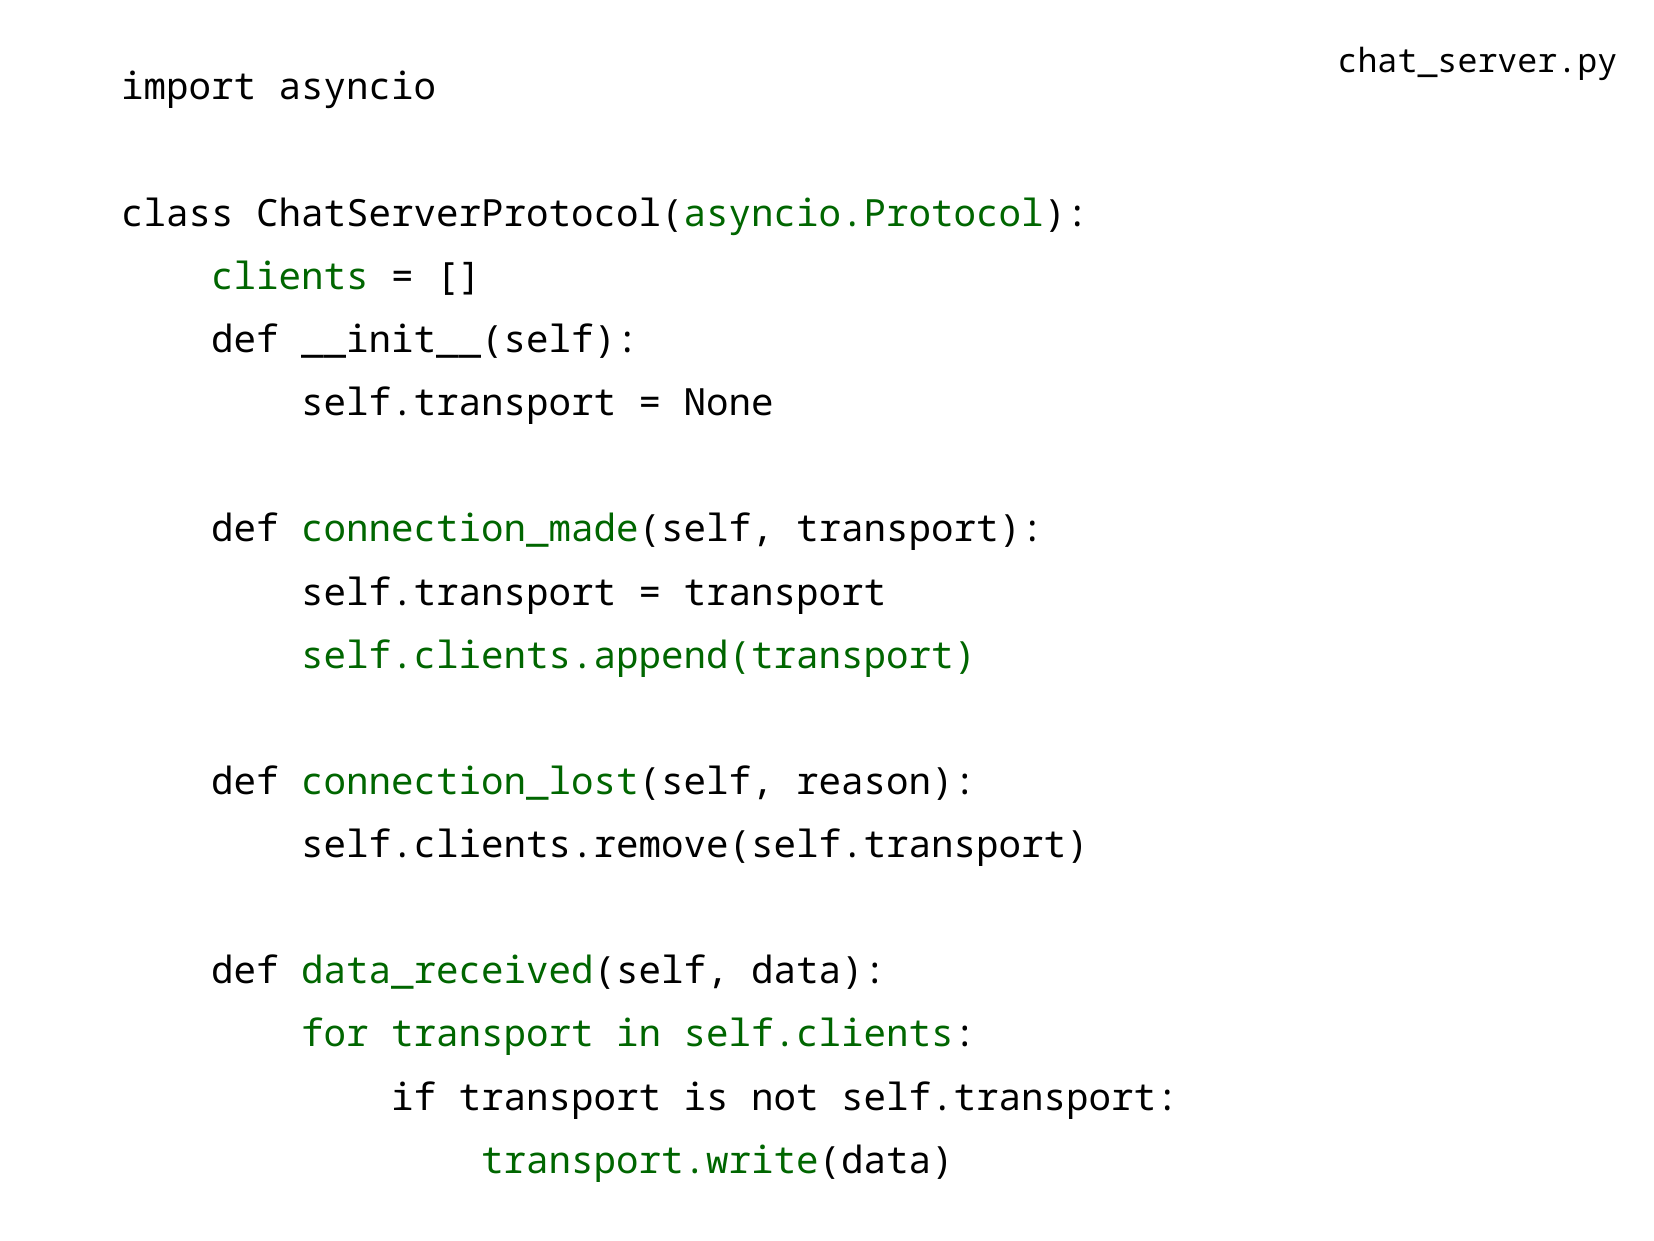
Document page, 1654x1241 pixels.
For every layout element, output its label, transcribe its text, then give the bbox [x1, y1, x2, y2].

text_box import asyncio class ChatServerProtocol(asyncio.Protocol): clients = [] def __init__(self): self.transport = None def connection_made(self, transport): self.transport = transport self.clients.append(transport) def connection_lost(self, reason): self.clients.remove(self.transport) def data_received(self, data): for transport in self.clients: if transport is not self.transport: transport.write(data) loop = asyncio.get_event_loop() coro = loop.create_server(EchoServerProtocol, 'localhost', 8888) server = loop.run_until_complete(coro) loop.run_forever() [106, 52, 1654, 1205]
text_box chat_server.py [1322, 29, 1633, 83]
